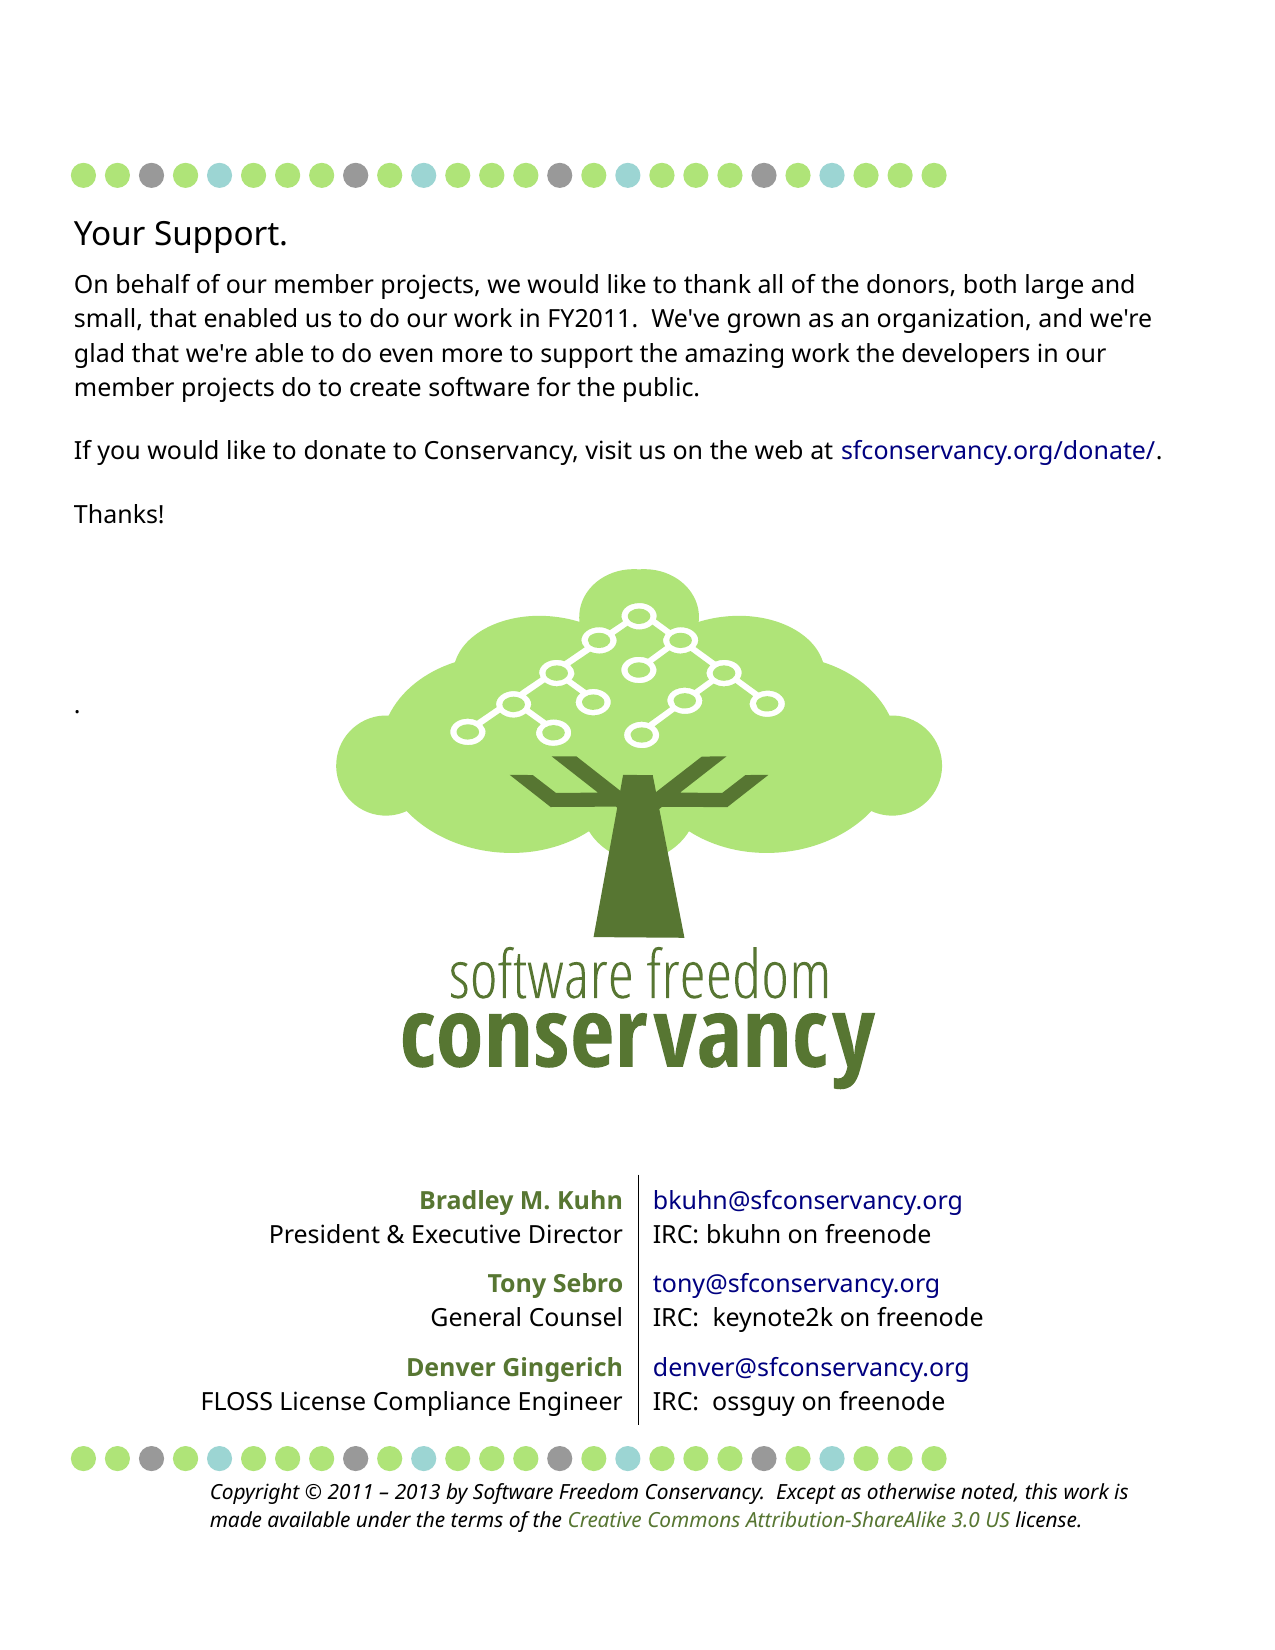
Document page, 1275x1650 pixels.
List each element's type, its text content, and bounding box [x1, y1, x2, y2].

table_cell Tony Sebro General Counsel [133, 1258, 638, 1342]
list Your Support. On behalf of our member projects, we would like to thank all of the donors, both large and small, that enabled us to do our work in FY2011. We've grown as an organization, and we're glad that we're able to do even more to support the amazing work the developers in our member projects do to create software for the public. If you would like to donate to Conservancy, visit us on the web at sfconservancy.org/donate/. Thanks! . [73, 210, 1196, 706]
table_header Bradley M. Kuhn President & Executive Director [133, 1175, 638, 1258]
table_cell denver@sfconservancy.org IRC: ossguy on freenode [639, 1342, 1143, 1425]
table_header bkuhn@sfconservancy.org IRC: bkuhn on freenode [639, 1175, 1143, 1258]
table_cell tony@sfconservancy.org IRC: keynote2k on freenode [639, 1258, 1143, 1342]
table_cell Denver Gingerich FLOSS License Compliance Engineer [133, 1342, 638, 1425]
text_box Copyright © 2011 – 2013 by Software Freedom Conservancy. Except as otherwise noted, this work is made available under the terms of the Creative Commons Attribution-ShareAlike 3.0 US license. [195, 1470, 1156, 1562]
